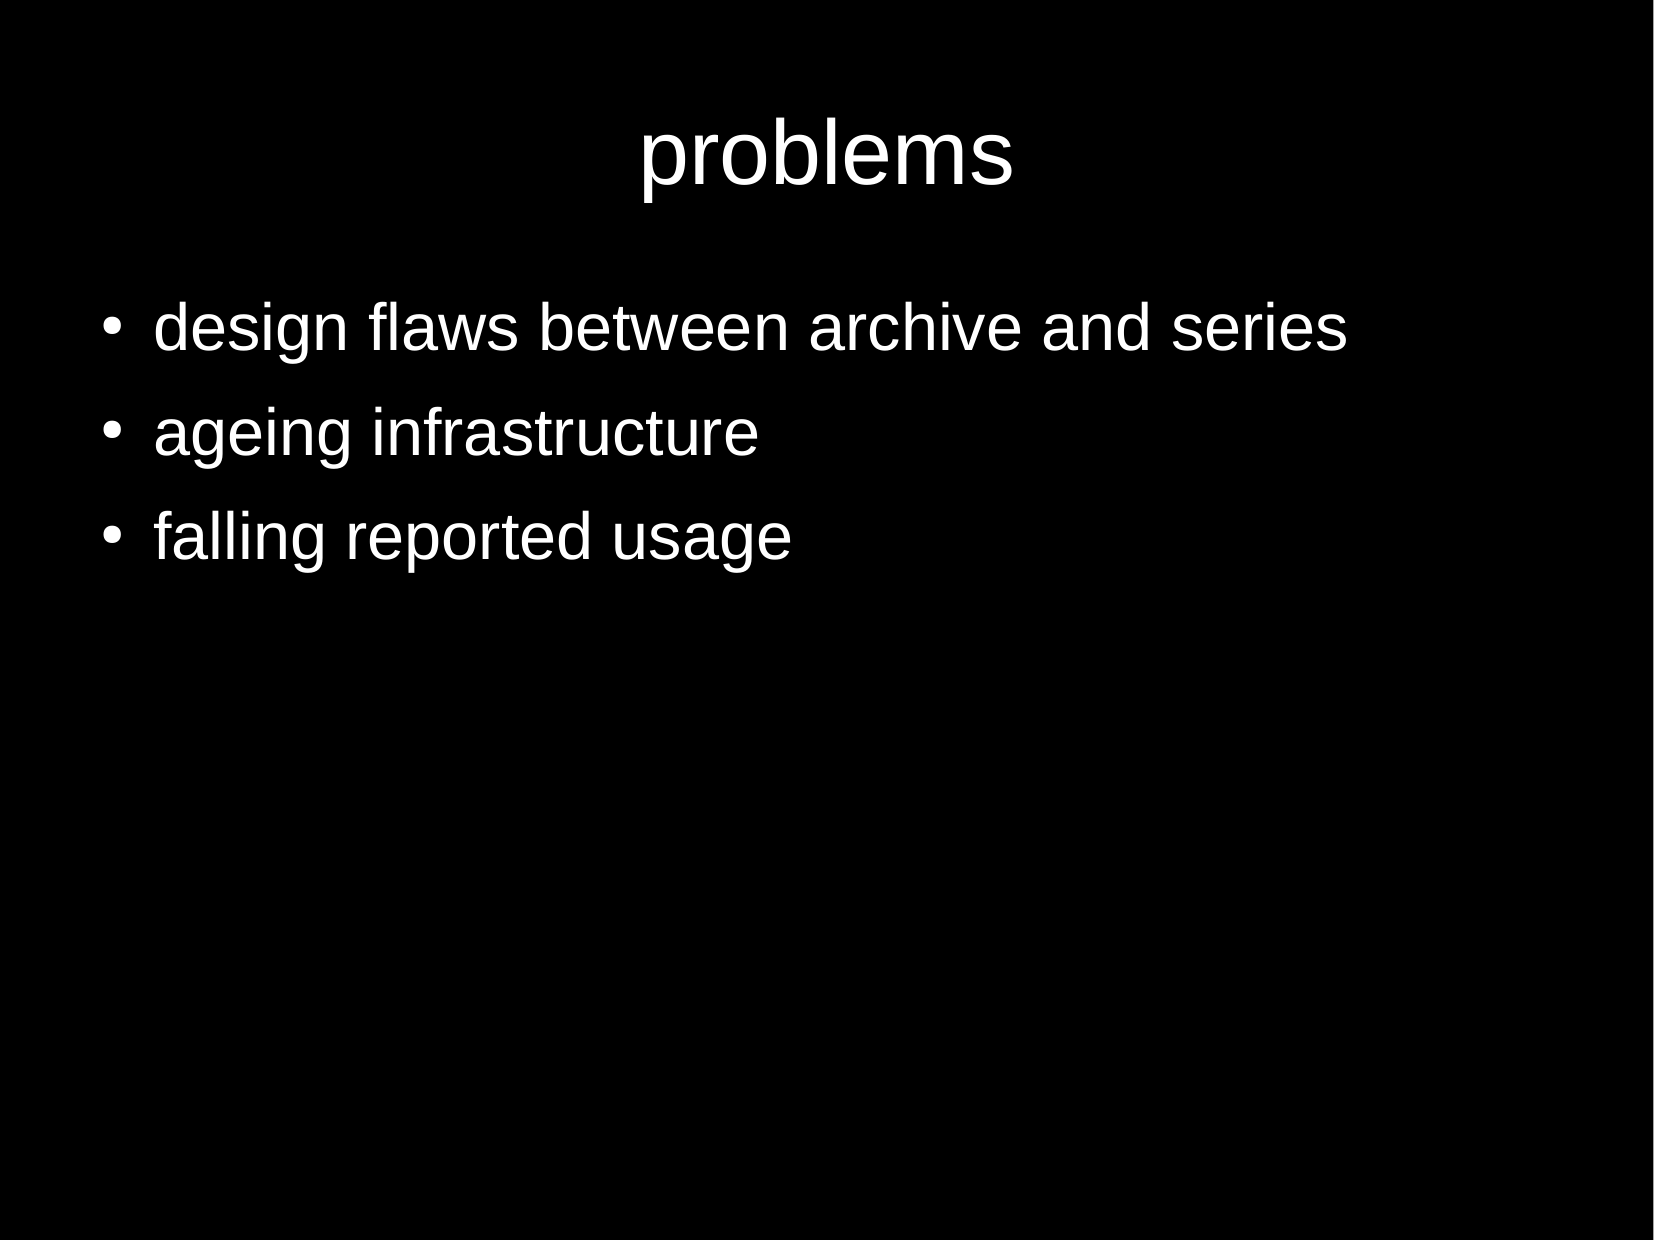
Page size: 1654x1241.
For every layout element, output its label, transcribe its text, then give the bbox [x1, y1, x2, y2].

title problems [82, 49, 1571, 257]
list design flaws between archive and series ageing infrastructure falling reported usage [82, 290, 1571, 1010]
